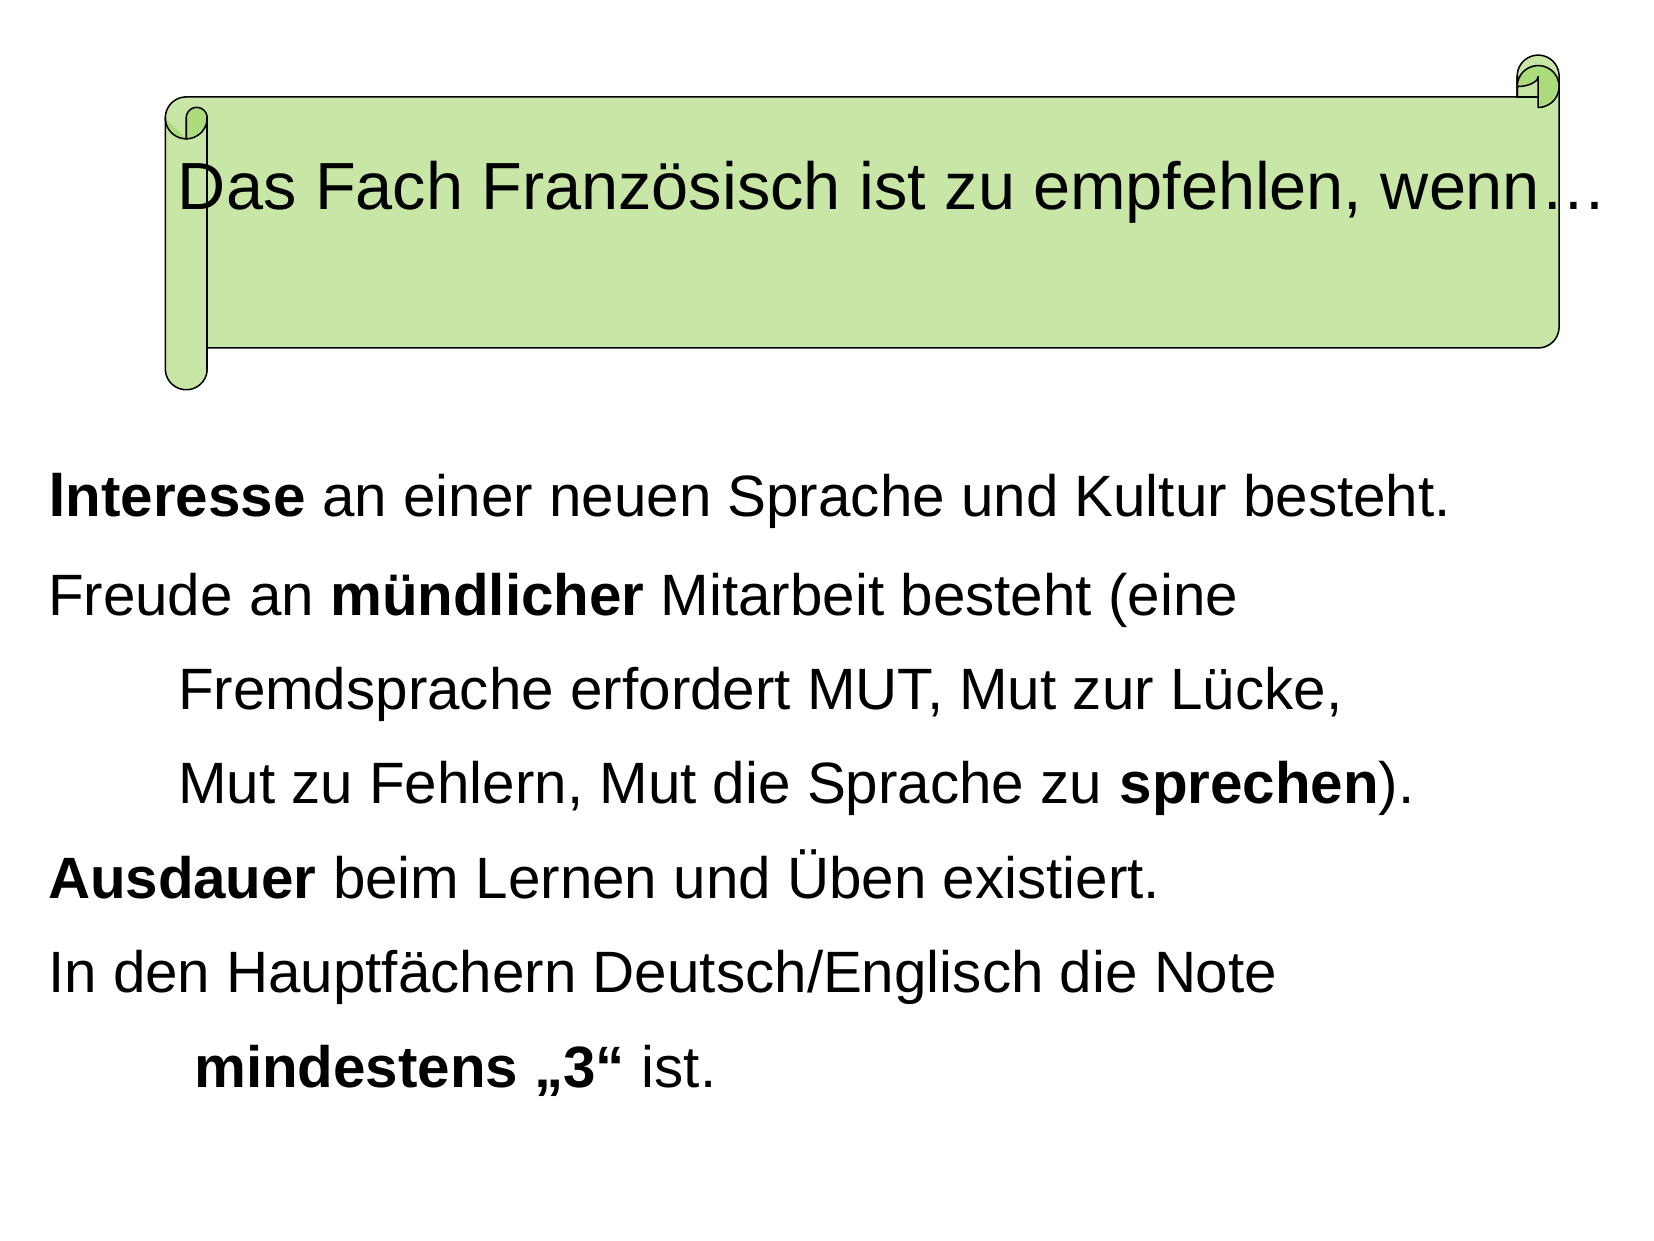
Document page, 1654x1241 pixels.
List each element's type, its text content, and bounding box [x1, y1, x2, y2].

text_box [169, 381, 204, 390]
text_box Das Fach Französisch ist zu empfehlen, wenn… [156, 141, 1630, 381]
text_box [165, 55, 1560, 141]
text_box Interesse an einer neuen Sprache und Kultur besteht. Freude an mündlicher Mitarbeit besteht (eine Fremdsprache erfordert MUT, Mut zur Lücke, Mut zu Fehlern, Mut die Sprache zu sprechen). Ausdauer beim Lernen und Üben existiert. In den Hauptfächern Deutsch/Englisch die Note mindestens „3“ ist. [33, 455, 1630, 1213]
